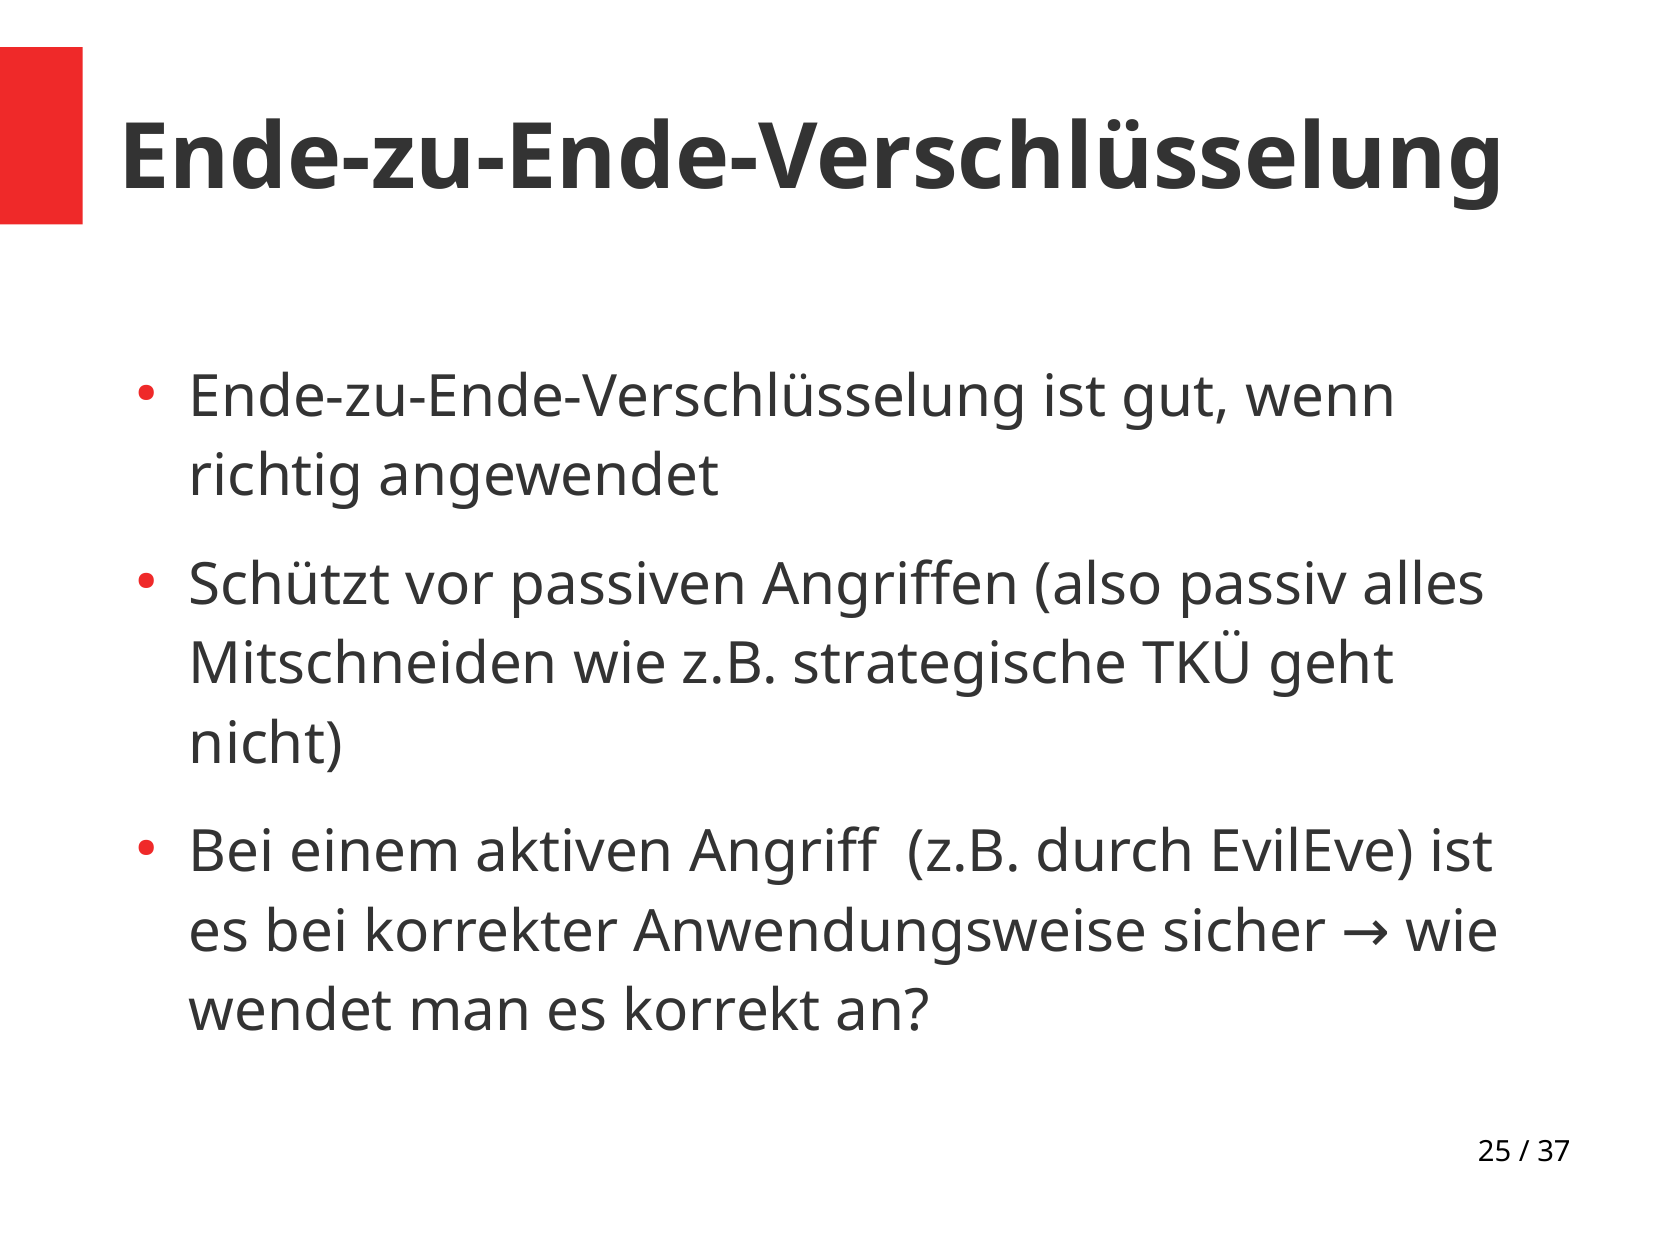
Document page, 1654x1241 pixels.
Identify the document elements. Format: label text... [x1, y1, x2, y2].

title Ende-zu-Ende-Verschlüsselung [118, 45, 1571, 260]
list Ende-zu-Ende-Verschlüsselung ist gut, wenn richtig angewendet Schützt vor passiven Angriffen (also passiv alles Mitschneiden wie z.B. strategische TKÜ geht nicht) Bei einem aktiven Angriff (z.B. durch EvilEve) ist es bei korrekter Anwendungsweise sicher → wie wendet man es korrekt an? [118, 354, 1536, 1074]
